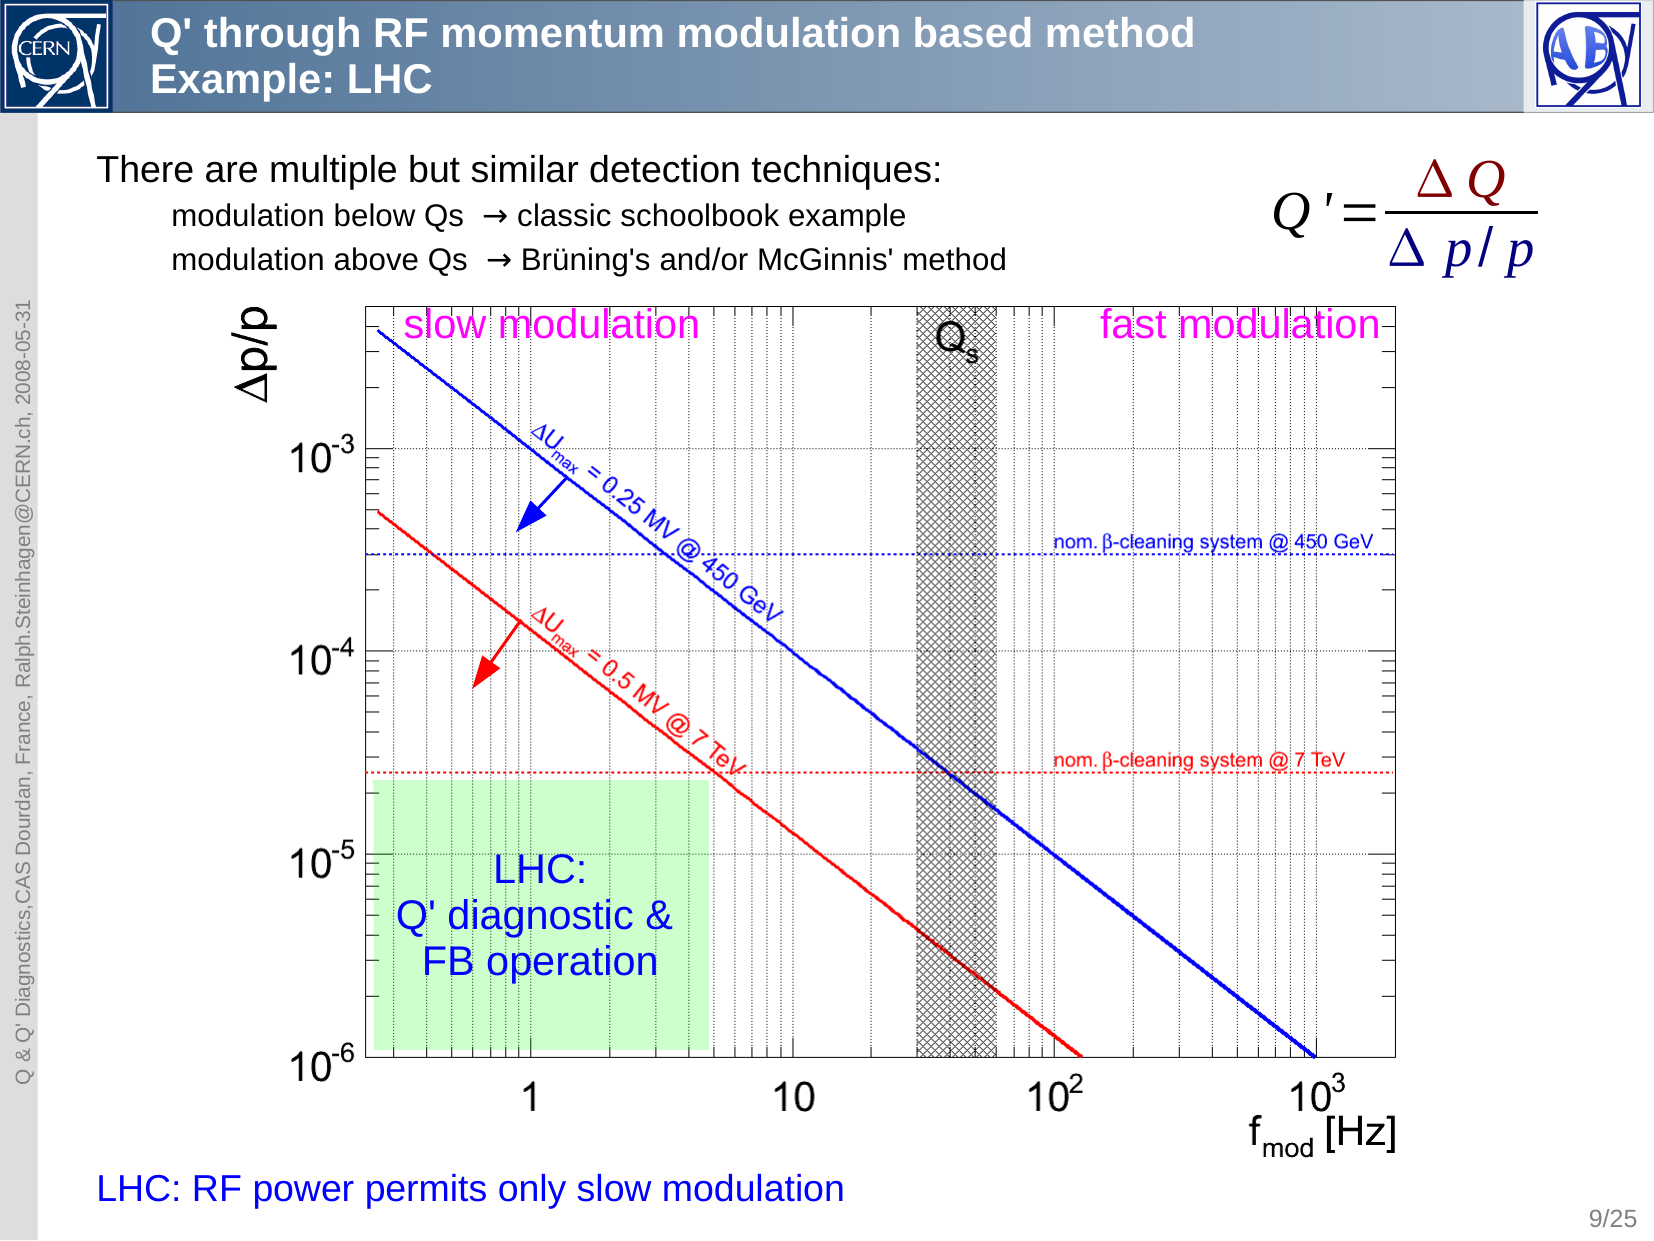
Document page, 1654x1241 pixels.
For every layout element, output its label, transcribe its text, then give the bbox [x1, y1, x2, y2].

text_box LHC: Q' diagnostic & FB operation [371, 780, 709, 1050]
chart [1258, 148, 1554, 279]
picture [1535, 1, 1642, 108]
text_box slow modulation [388, 293, 717, 357]
text_box fast modulation [1085, 293, 1398, 357]
list There are multiple but similar detection techniques: modulation below Qs → classic schoolbook example modulation above Qs → Brüning's and/or McGinnis' method LHC: RF power permits only slow modulation [96, 147, 1585, 1210]
title Q' through RF momentum modulation based method Example: LHC [165, 8, 1323, 116]
picture [0, 0, 113, 113]
